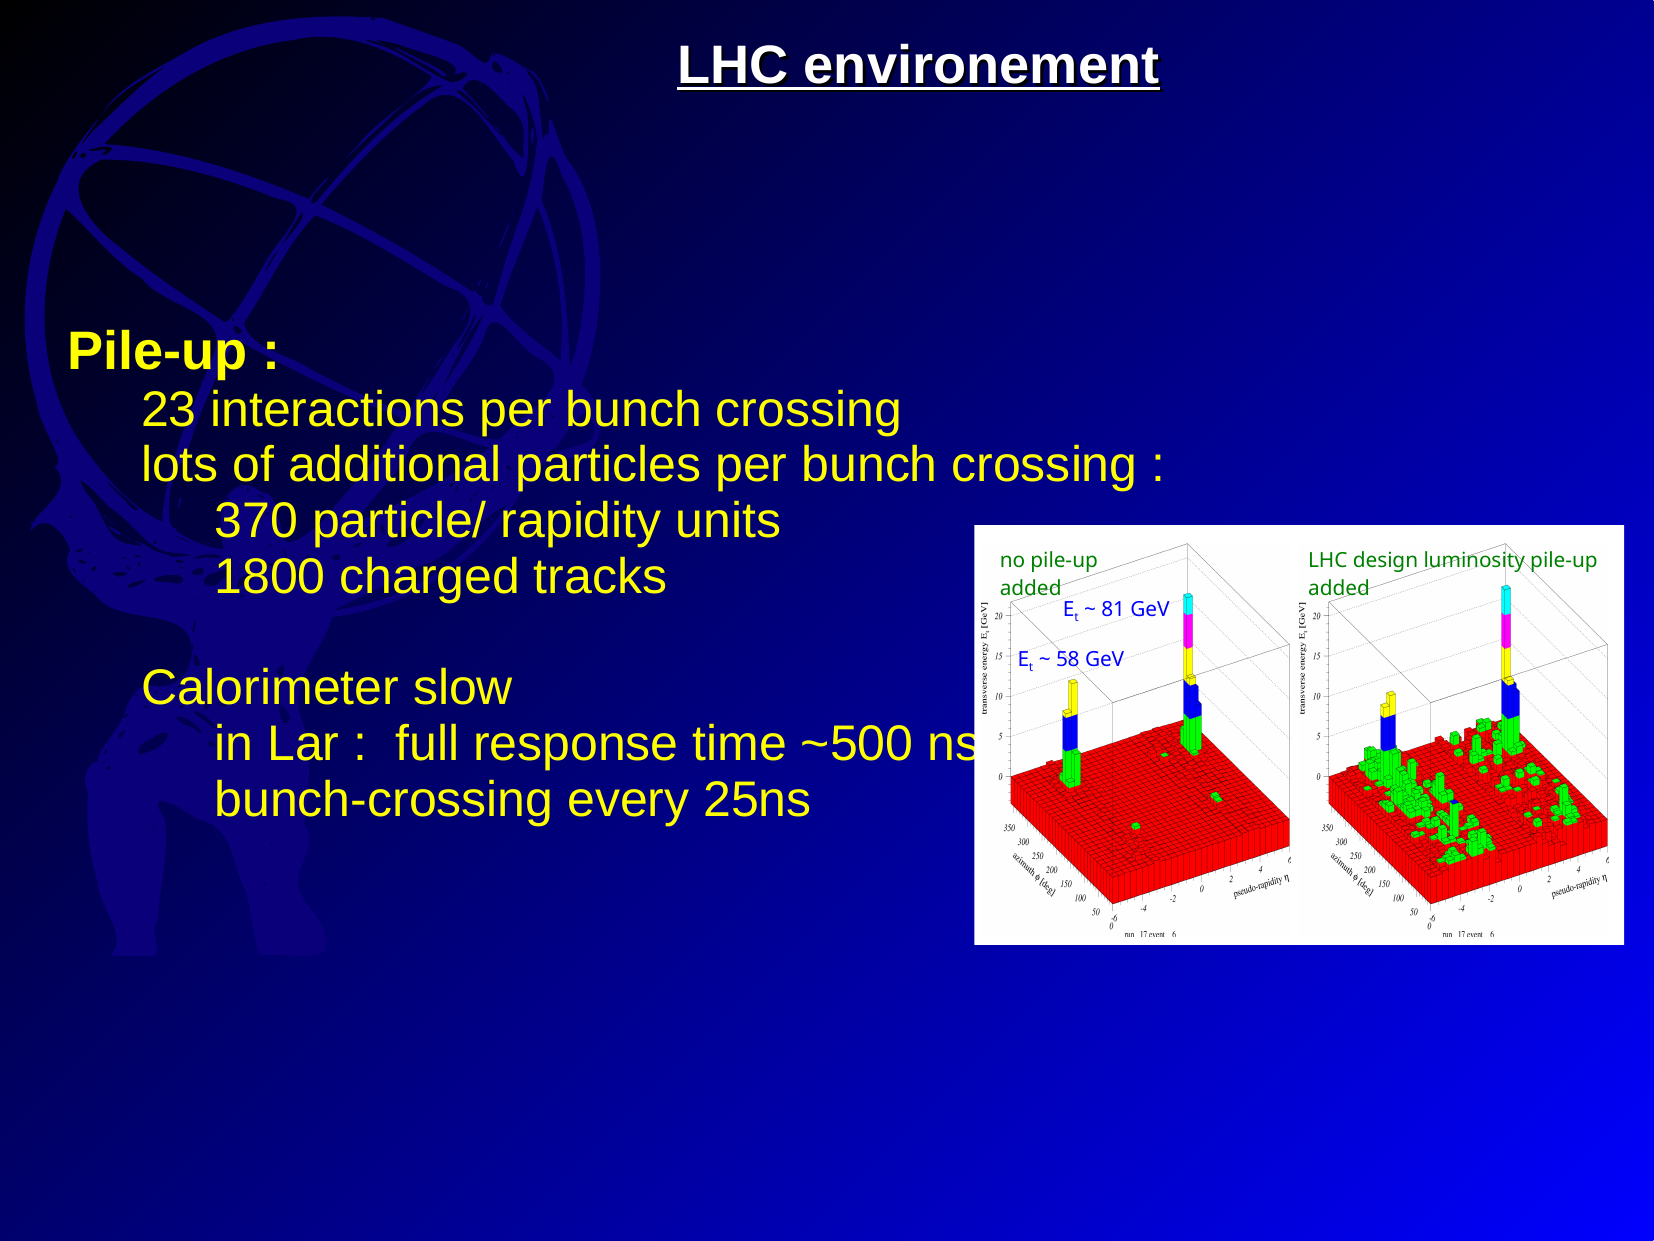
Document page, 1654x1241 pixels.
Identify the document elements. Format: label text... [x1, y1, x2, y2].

text_box no pile-up added [984, 537, 1174, 610]
text_box [974, 525, 1625, 945]
picture [1299, 610, 1609, 937]
picture [981, 543, 1291, 937]
text_box LHC environement [662, 27, 1176, 113]
text_box LHC design luminosity pile-up added [1293, 537, 1624, 610]
text_box Pile-up : 23 interactions per bunch crossing lots of additional particles per bunch crossing : 370 particle/ rapidity units 1800 charged tracks Calorimeter slow in Lar : full response time ~500 ns bunch-crossing every 25ns [52, 312, 1182, 894]
text_box Et ~ 81 GeV [1048, 586, 1185, 634]
text_box Et ~ 58 GeV [1002, 636, 1140, 683]
